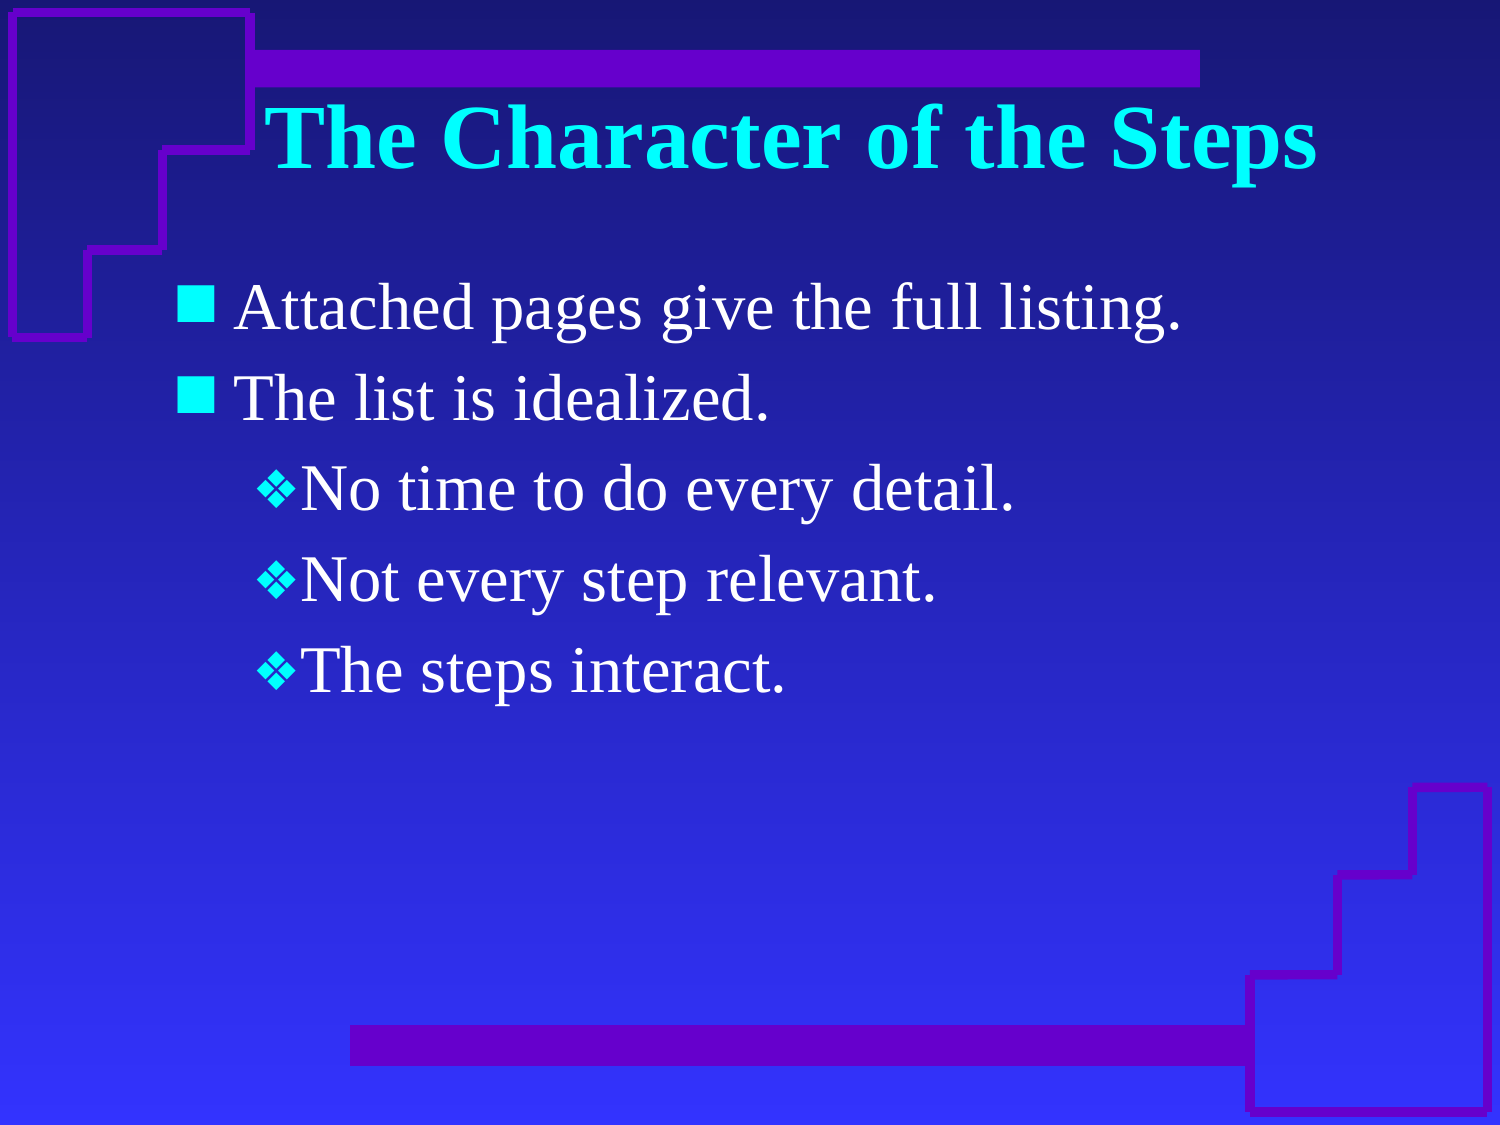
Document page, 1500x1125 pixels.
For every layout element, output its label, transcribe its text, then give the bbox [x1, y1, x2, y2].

list Attached pages give the full listing. The list is idealized. No time to do every detail. Not every step relevant. The steps interact. [162, 262, 1450, 988]
title The Character of the Steps [249, 74, 1450, 201]
